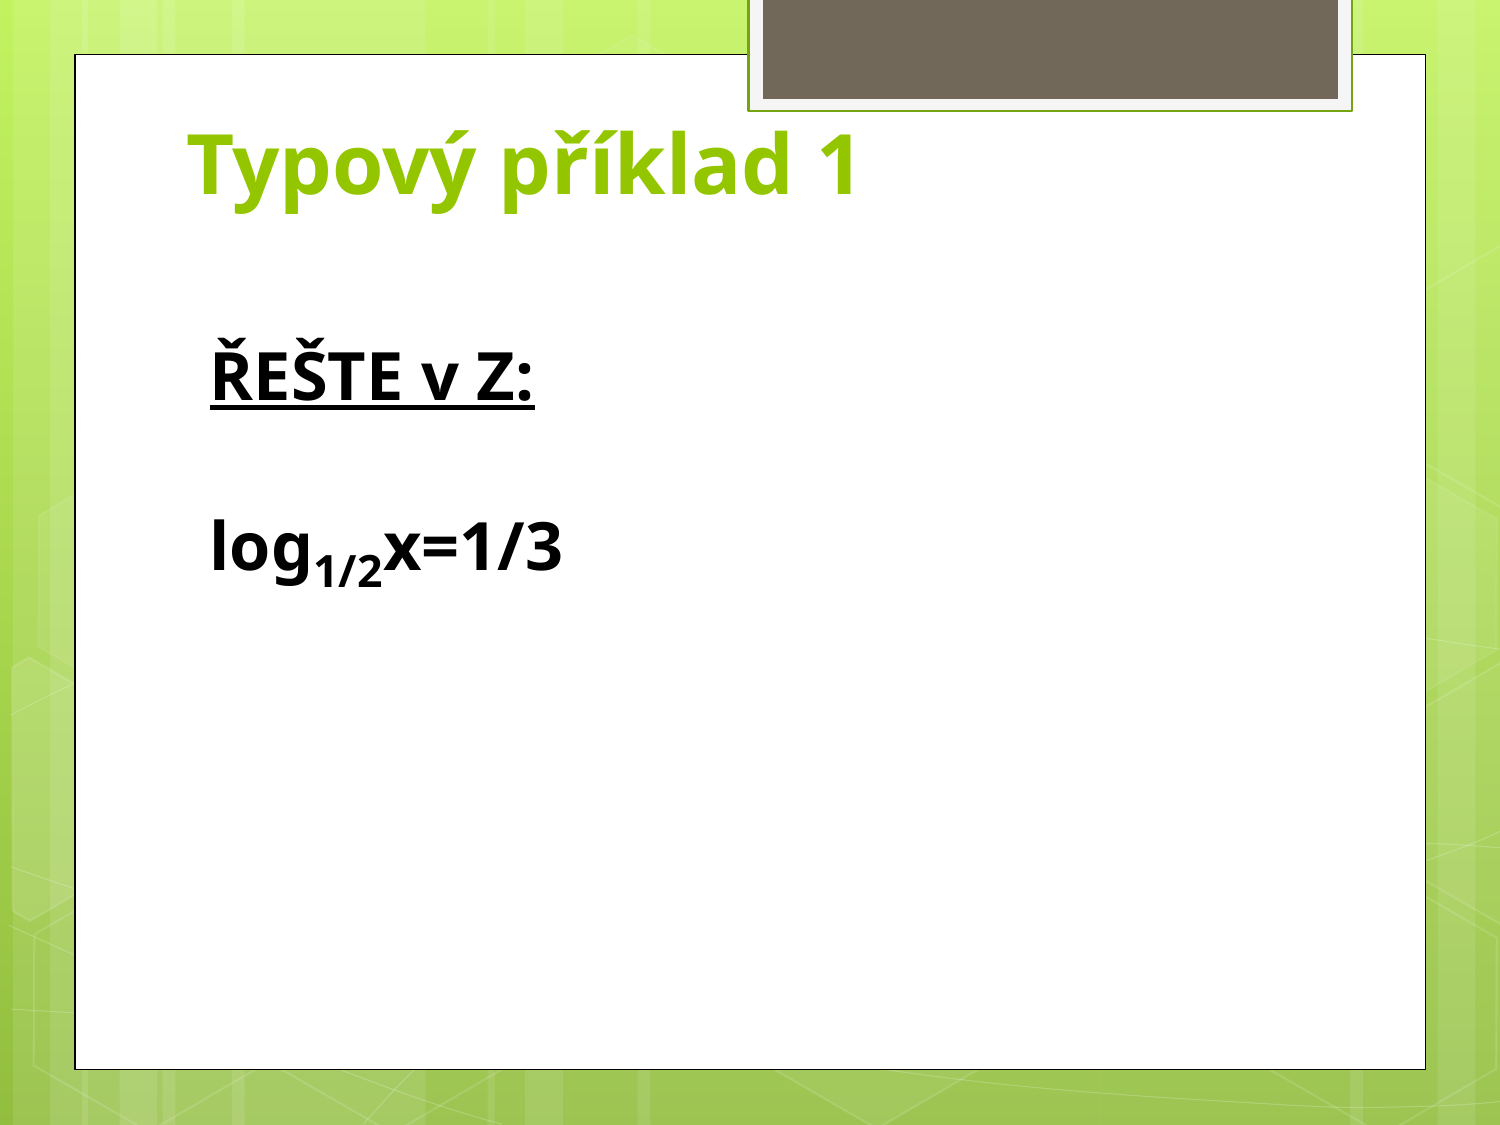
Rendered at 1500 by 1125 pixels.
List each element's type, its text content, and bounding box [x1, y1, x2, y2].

title Typový příklad 1 [171, 30, 1415, 219]
text_box ŘEŠTE v Z: log1/2x=1/3 [195, 326, 1341, 604]
